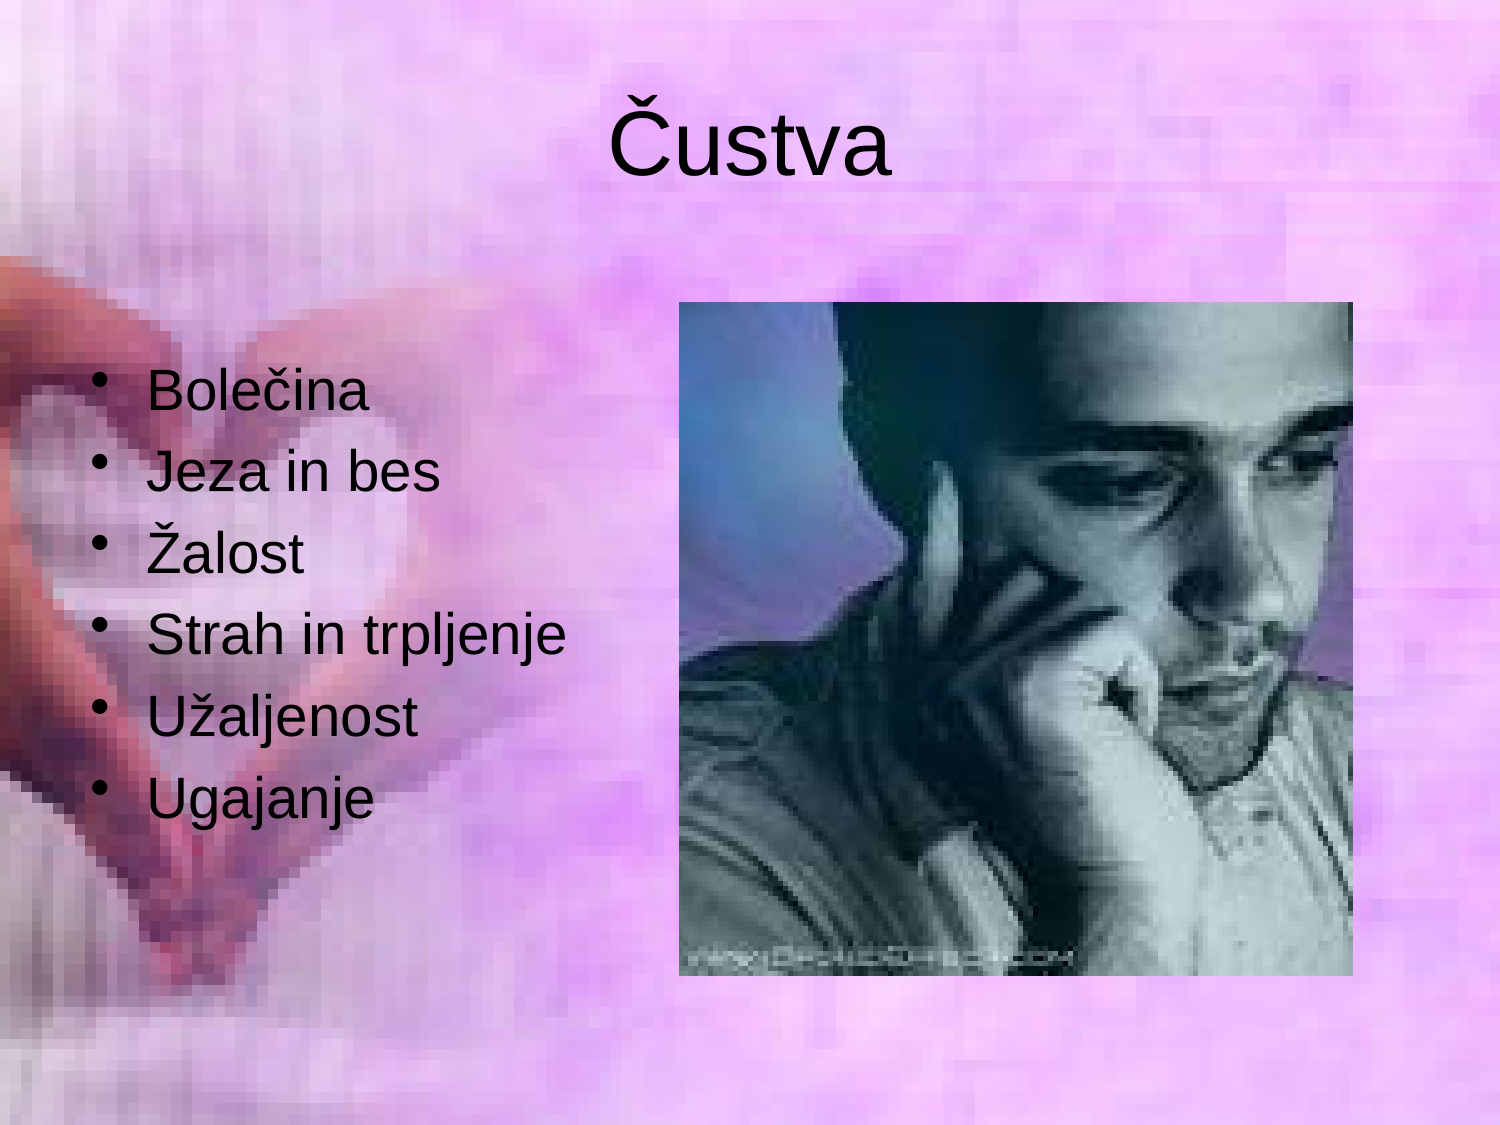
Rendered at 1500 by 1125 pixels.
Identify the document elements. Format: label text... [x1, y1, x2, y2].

list Bolečina Jeza in bes Žalost Strah in trpljenje Užaljenost Ugajanje [75, 262, 738, 1005]
title Čustva [75, 45, 1425, 233]
picture [0, 0, 1500, 1125]
